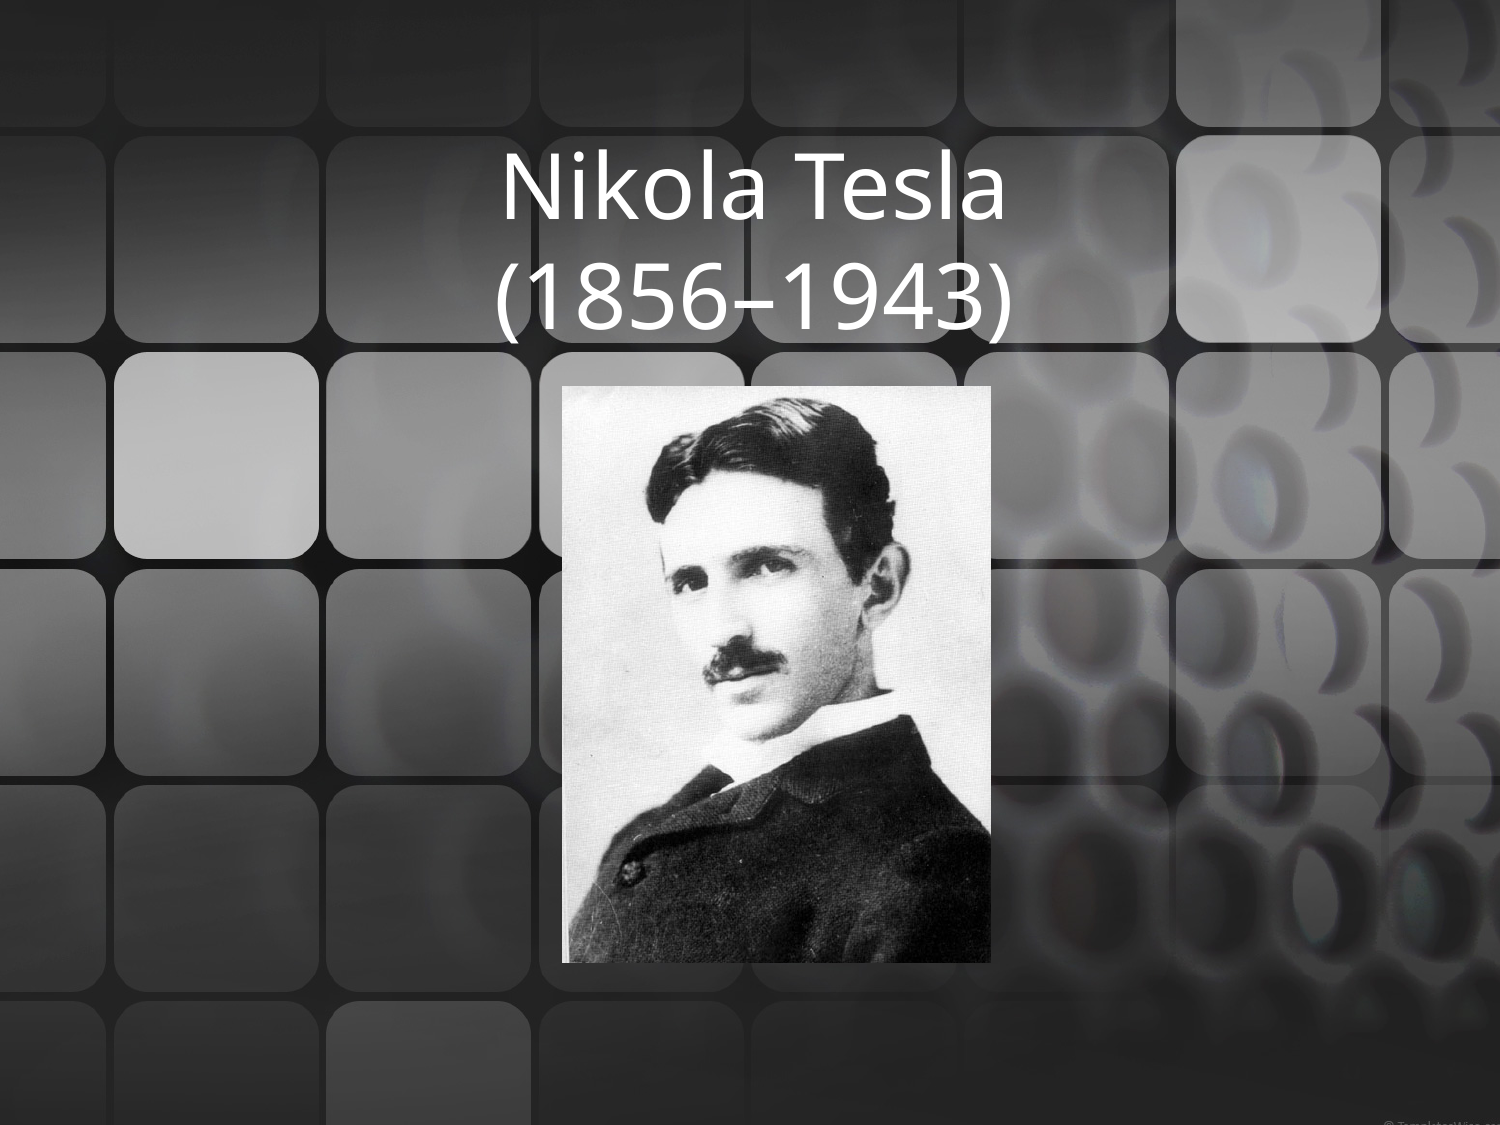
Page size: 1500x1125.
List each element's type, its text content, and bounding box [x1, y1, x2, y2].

picture [0, 0, 1500, 1125]
title Nikola Tesla (1856–1943) [117, 117, 1393, 359]
